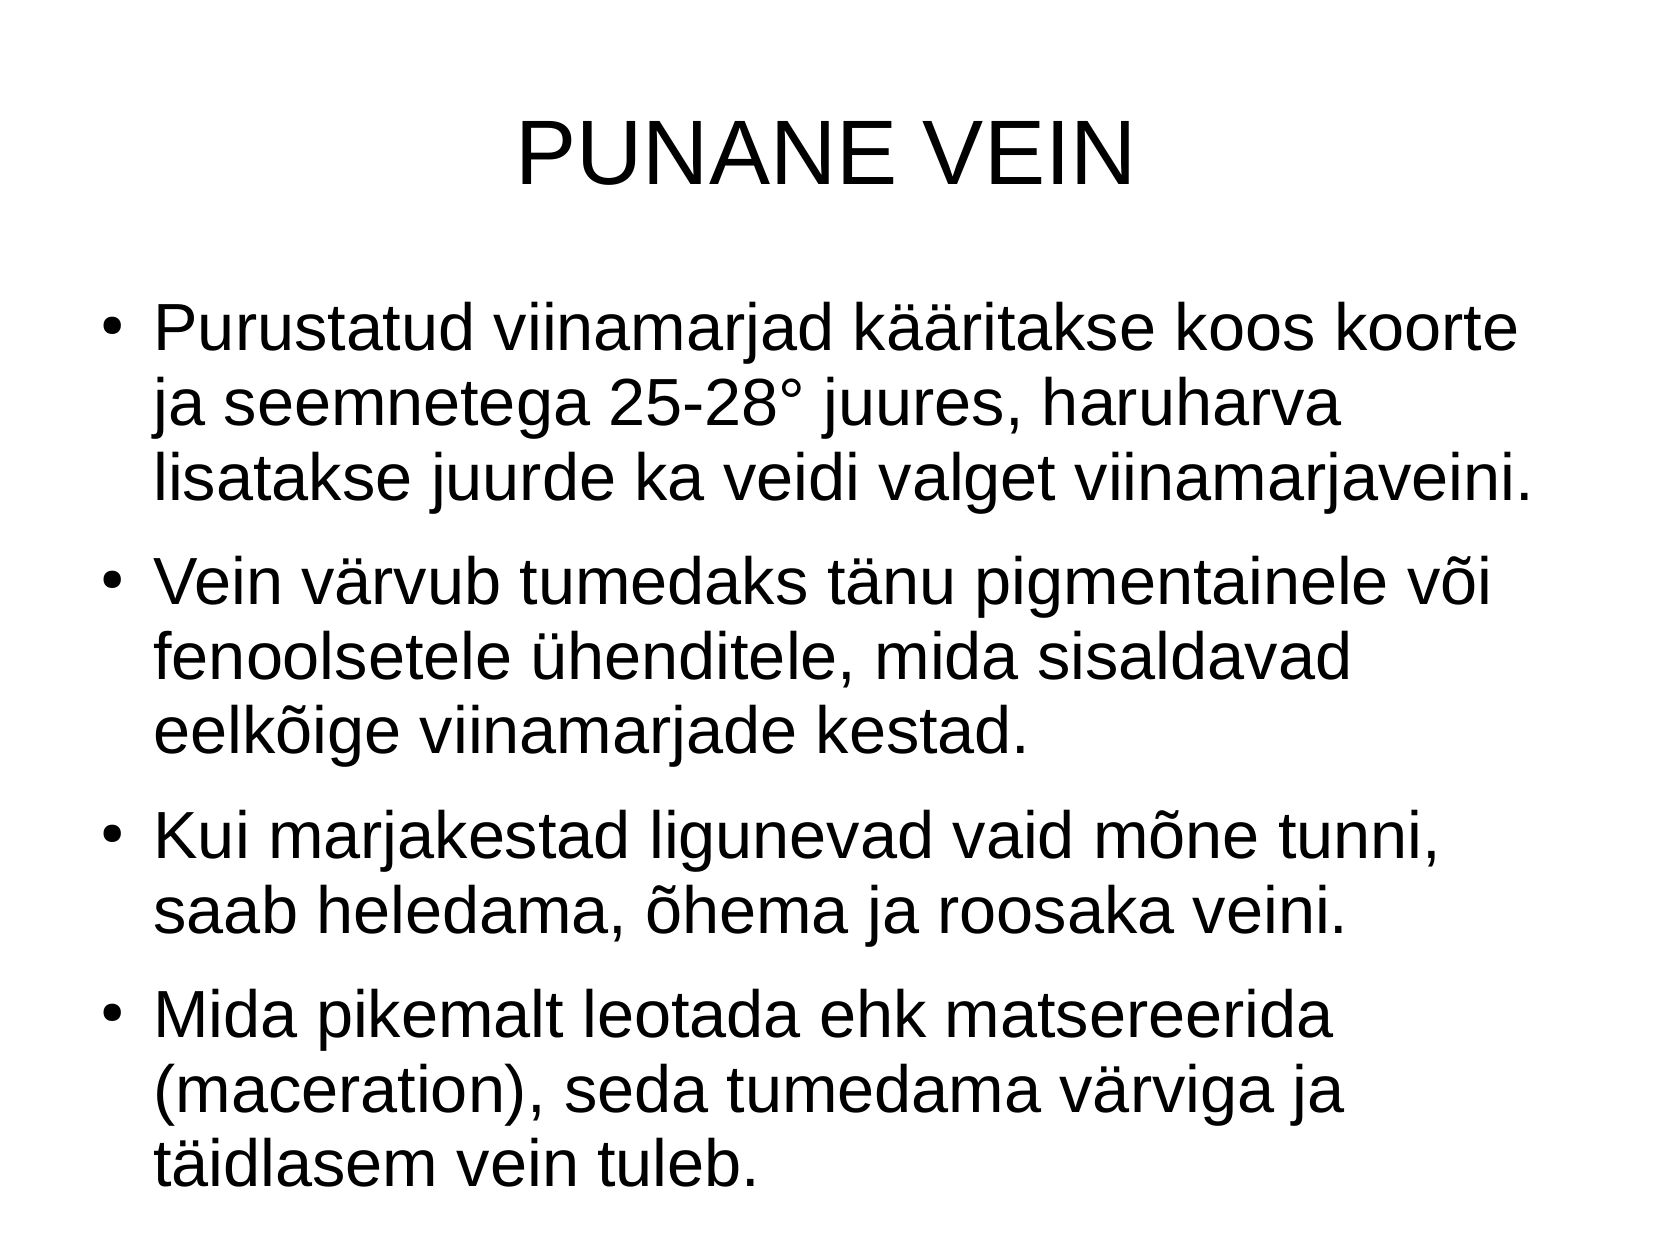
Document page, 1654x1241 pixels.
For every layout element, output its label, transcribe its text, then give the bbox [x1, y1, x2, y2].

title PUNANE VEIN [82, 49, 1571, 257]
list Purustatud viinamarjad kääritakse koos koorte ja seemnetega 25-28° juures, haruharva lisatakse juurde ka veidi valget viinamarjaveini. Vein värvub tumedaks tänu pigmentainele või fenoolsetele ühenditele, mida sisaldavad eelkõige viinamarjade kestad. Kui marjakestad ligunevad vaid mõne tunni, saab heledama, õhema ja roosaka veini. Mida pikemalt leotada ehk matsereerida (maceration), seda tumedama värviga ja täidlasem vein tuleb. [82, 290, 1571, 1202]
